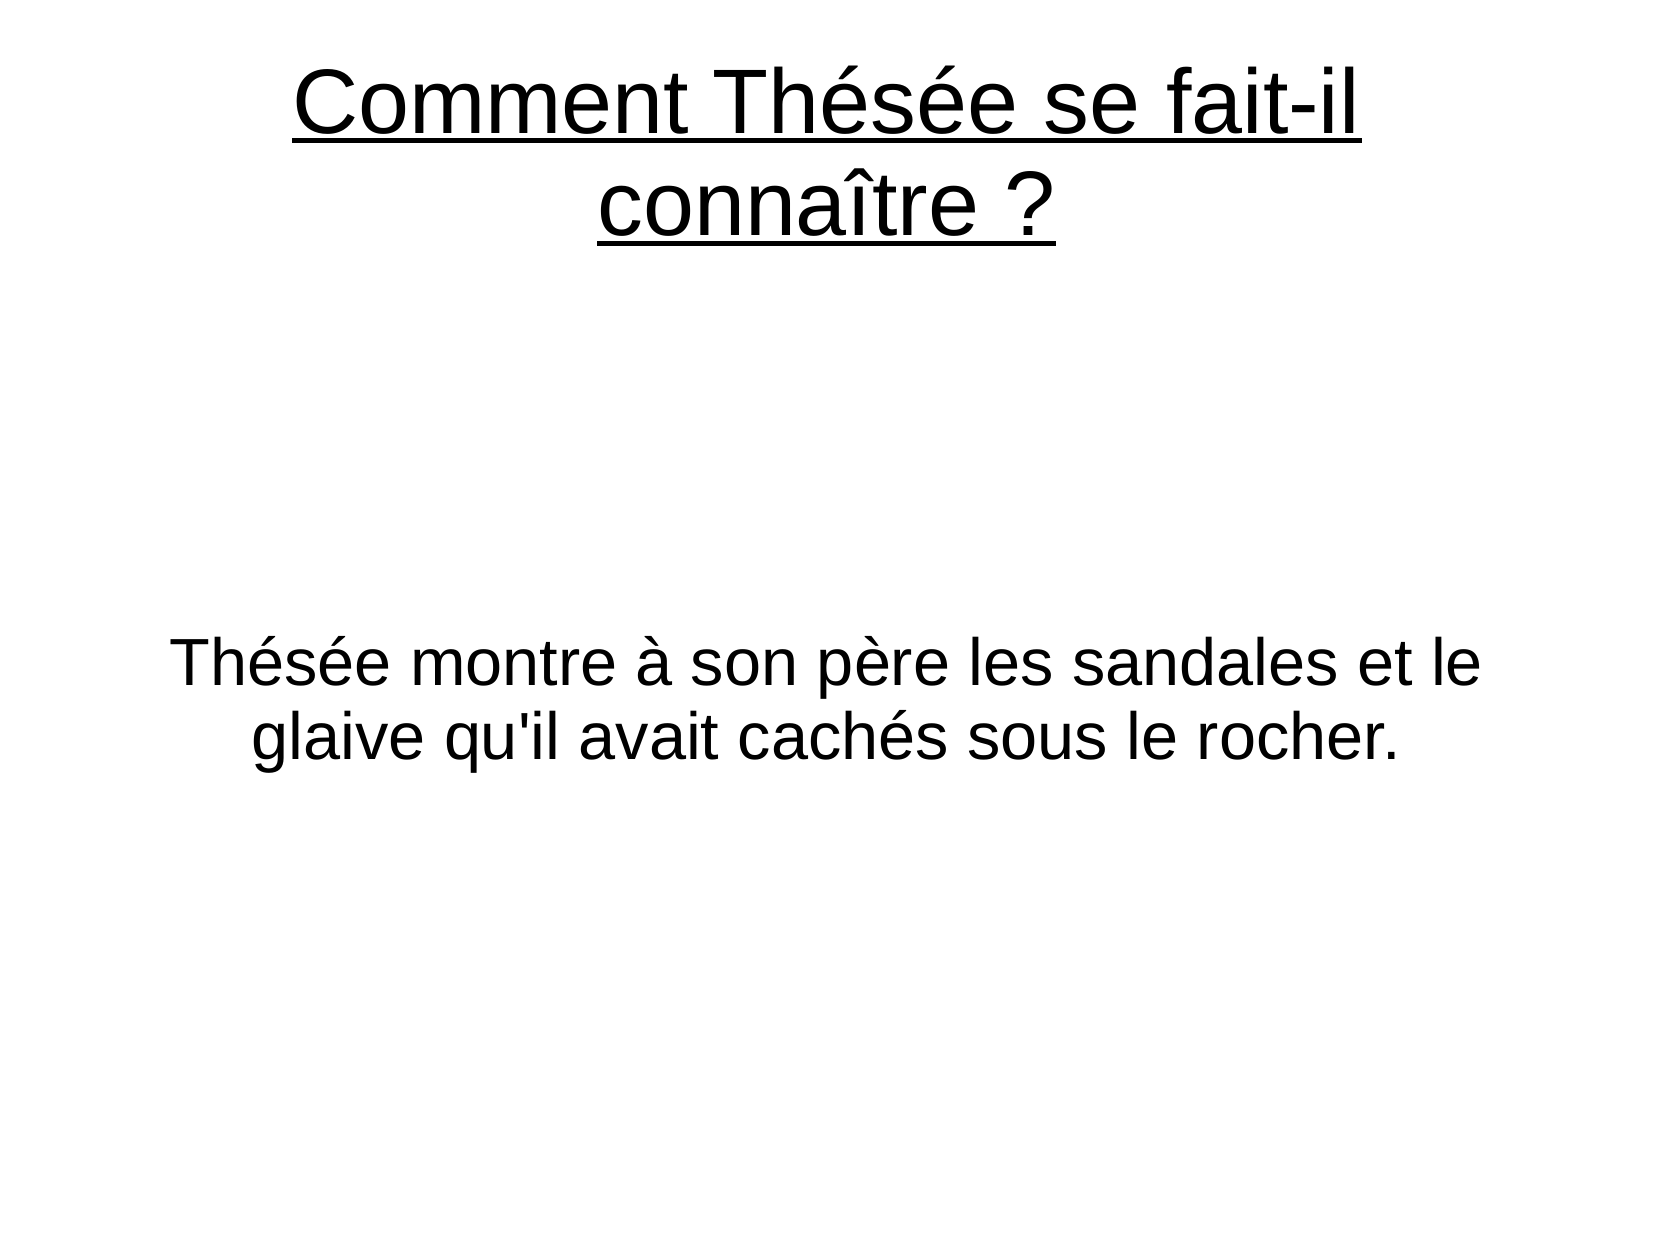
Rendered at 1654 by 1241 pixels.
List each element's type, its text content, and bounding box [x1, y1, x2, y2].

title Comment Thésée se fait-il connaître ? [82, 49, 1571, 257]
subtitle Thésée montre à son père les sandales et le glaive qu'il avait cachés sous le rocher. [82, 290, 1571, 1109]
